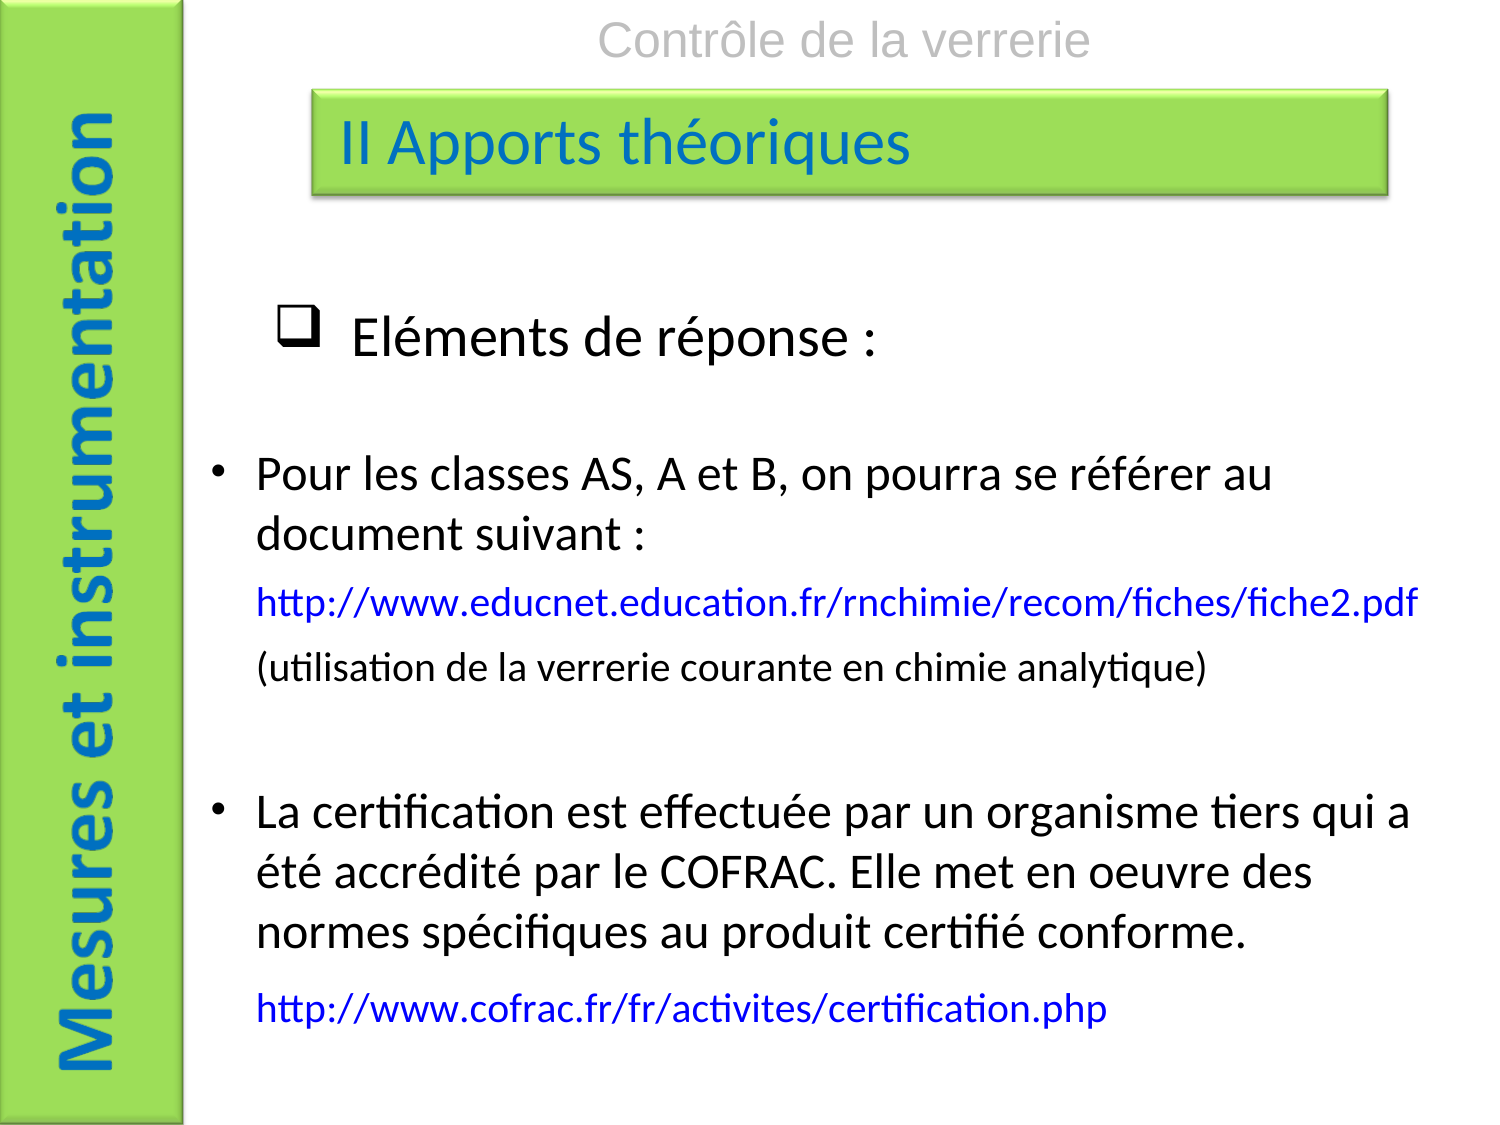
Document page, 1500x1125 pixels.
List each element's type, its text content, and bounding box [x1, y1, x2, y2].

text_box Eléments de réponse : [183, 290, 1500, 386]
text_box Contrôle de la verrerie [206, 0, 1483, 76]
picture [0, 0, 192, 1125]
picture [303, 84, 1397, 209]
text_box II Apports théoriques [324, 90, 1388, 186]
text_box Pour les classes AS, A et B, on pourra se référer au document suivant : http://www.educnet.education.fr/rnchimie/recom/fiches/fiche2.pdf (utilisation de la verrerie courante en chimie analytique) La certification est effectuée par un organisme tiers qui a été accrédité par le COFRAC. Elle met en oeuvre des normes spécifiques au produit certifié conforme. http://www.cofrac.fr/fr/activites/certification.php [194, 432, 1489, 1083]
